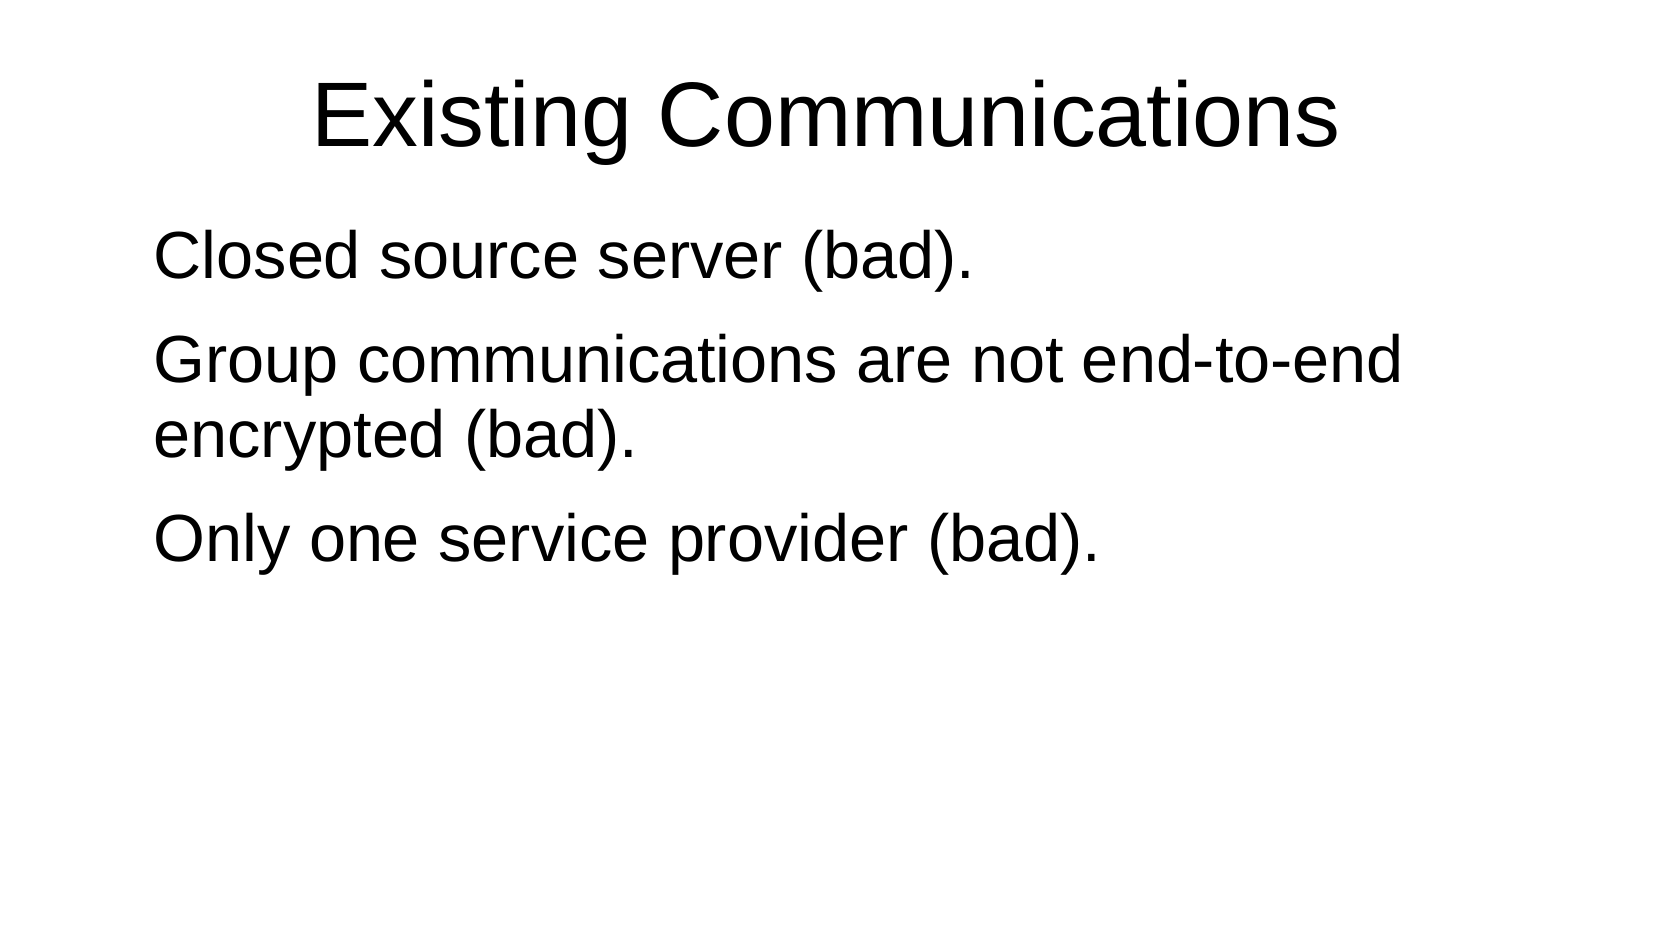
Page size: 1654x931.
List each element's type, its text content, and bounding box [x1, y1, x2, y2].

title Existing Communications [82, 37, 1571, 193]
list Closed source server (bad). Group communications are not end-to-end encrypted (bad). Only one service provider (bad). [82, 217, 1571, 757]
